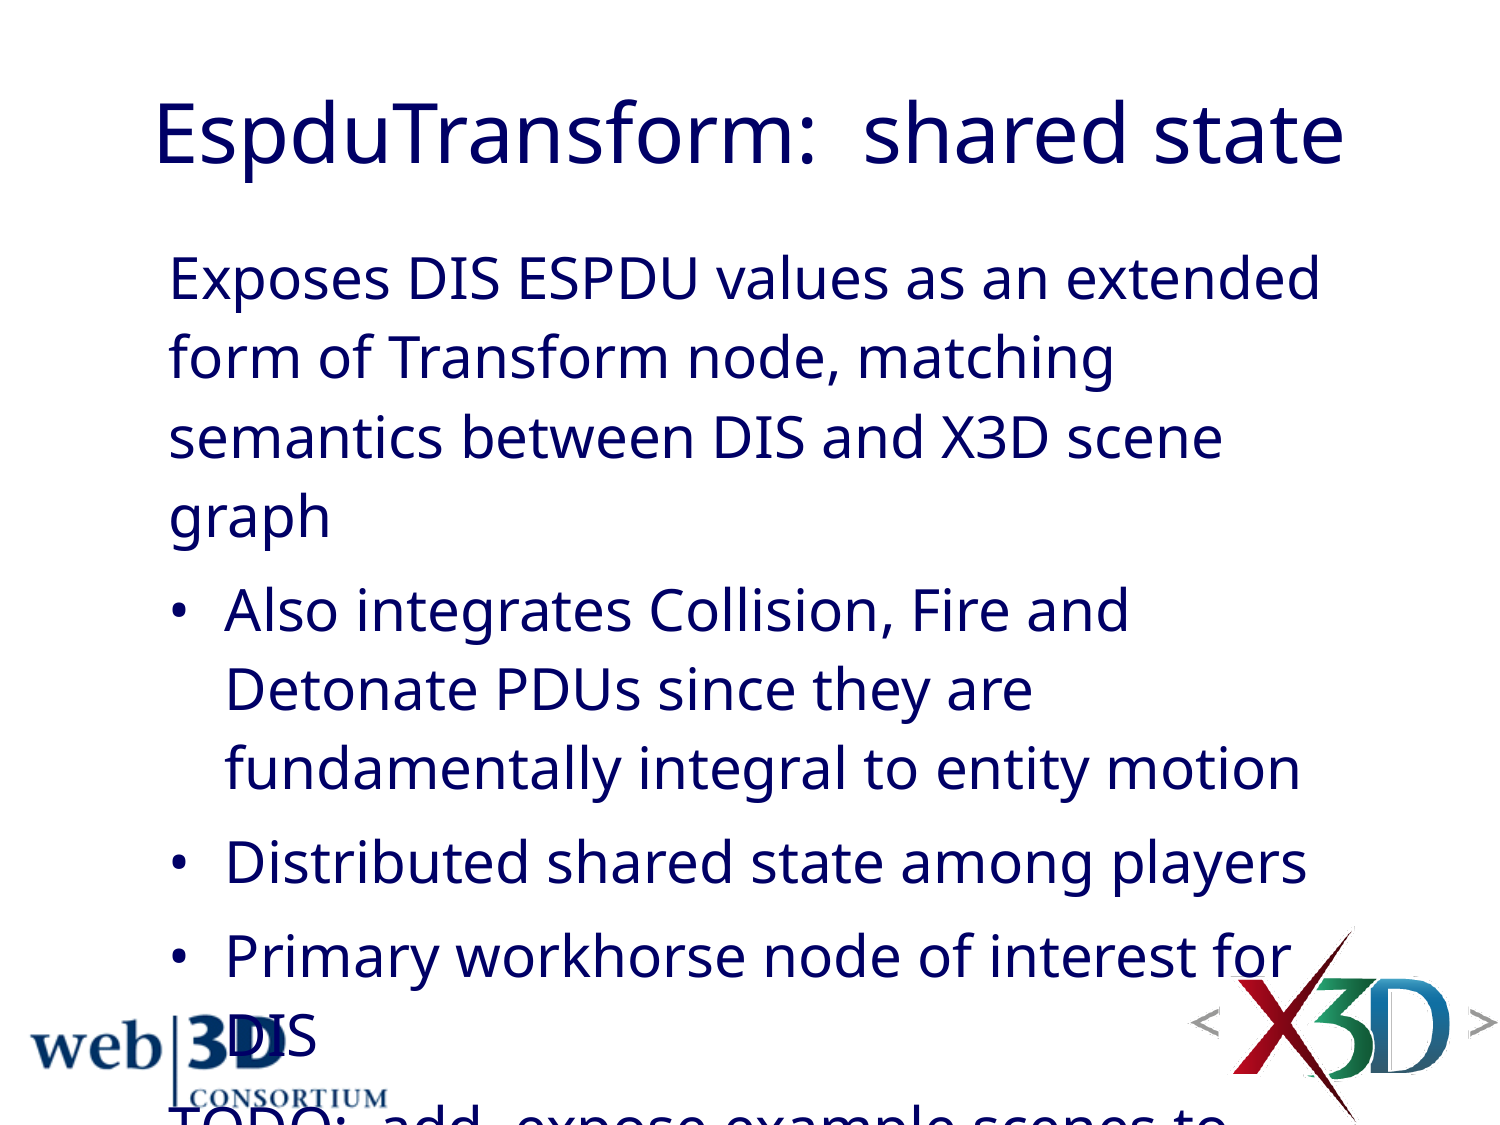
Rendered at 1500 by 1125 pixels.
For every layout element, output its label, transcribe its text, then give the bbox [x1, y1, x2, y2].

list Exposes DIS ESPDU values as an extended form of Transform node, matching semantics between DIS and X3D scene graph Also integrates Collision, Fire and Detonate PDUs since they are fundamentally integral to entity motion Distributed shared state among players Primary workhorse node of interest for DIS TODO: add, expose example scenes to show various ROUTE connections for animation [112, 237, 1388, 999]
picture [256, 1112, 276, 1118]
picture [211, 1111, 234, 1118]
picture [1205, 1121, 1219, 1125]
picture [12, 998, 413, 1118]
picture [1187, 926, 1500, 1125]
picture [299, 1111, 322, 1118]
title EspduTransform: shared state [112, 44, 1388, 218]
